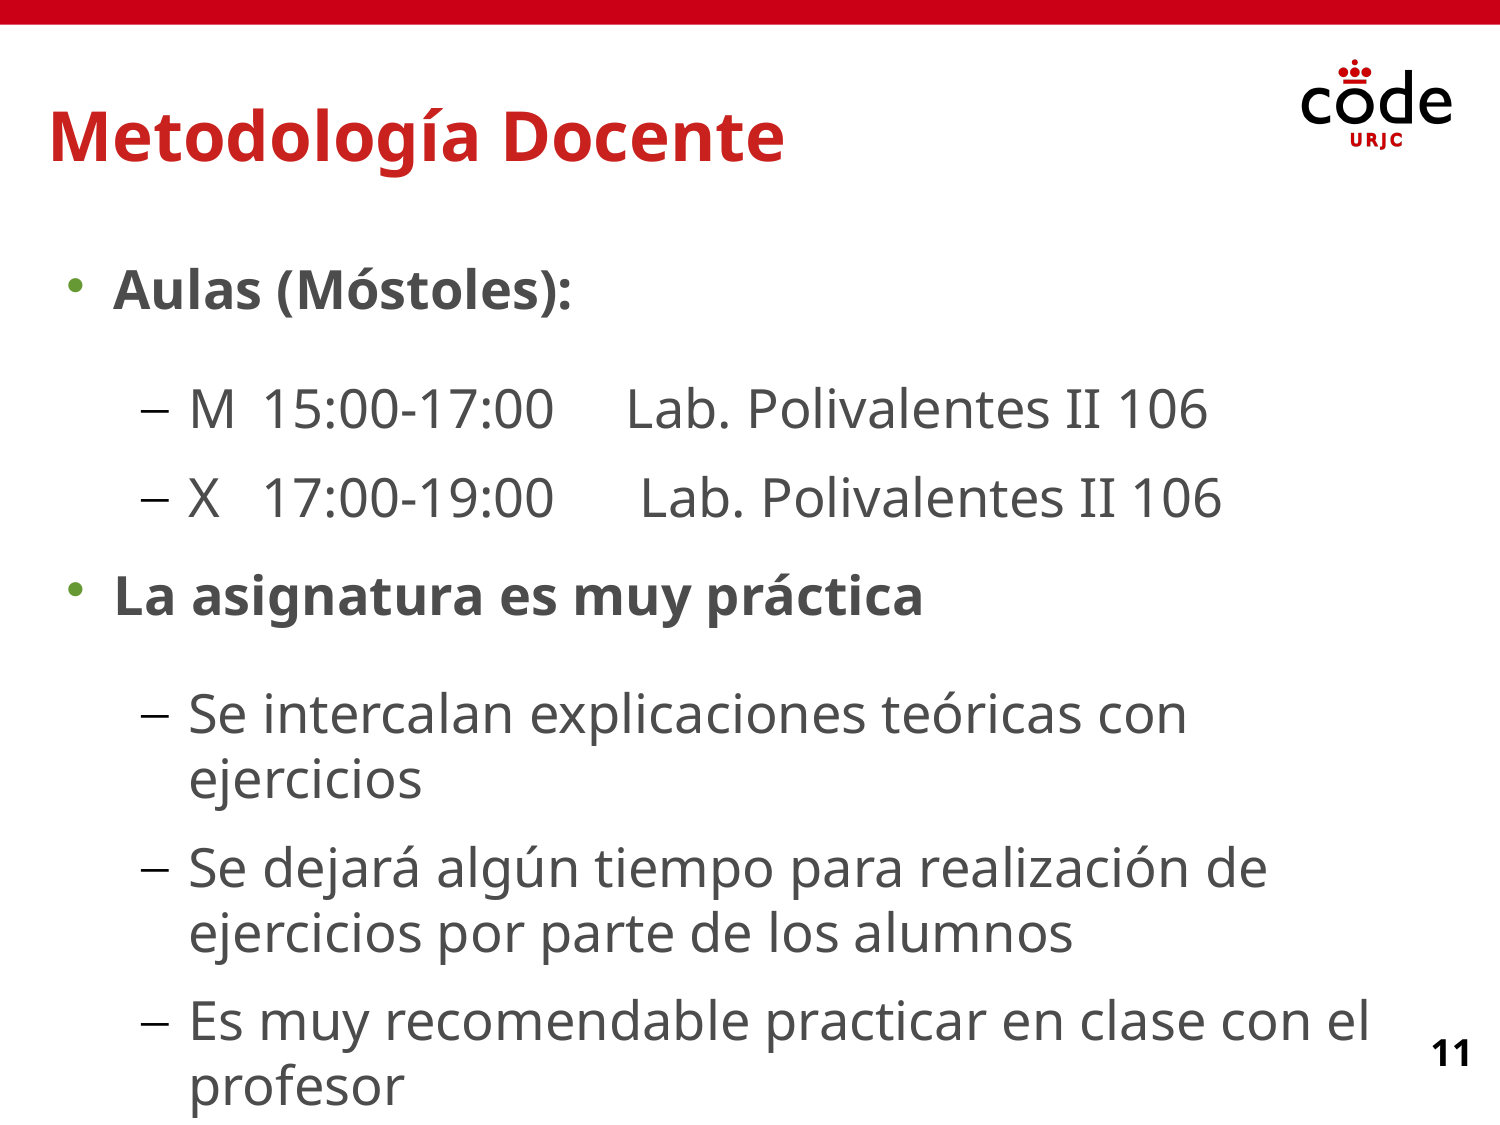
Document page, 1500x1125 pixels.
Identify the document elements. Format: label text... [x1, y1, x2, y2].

title Metodología Docente [32, 79, 1383, 189]
picture [1284, 50, 1468, 161]
list Aulas (Móstoles): M 15:00-17:00 Lab. Polivalentes II 106 X 17:00-19:00 Lab. Polivalentes II 106 La asignatura es muy práctica Se intercalan explicaciones teóricas con ejercicios Se dejará algún tiempo para realización de ejercicios por parte de los alumnos Es muy recomendable practicar en clase con el profesor [51, 259, 1436, 1013]
